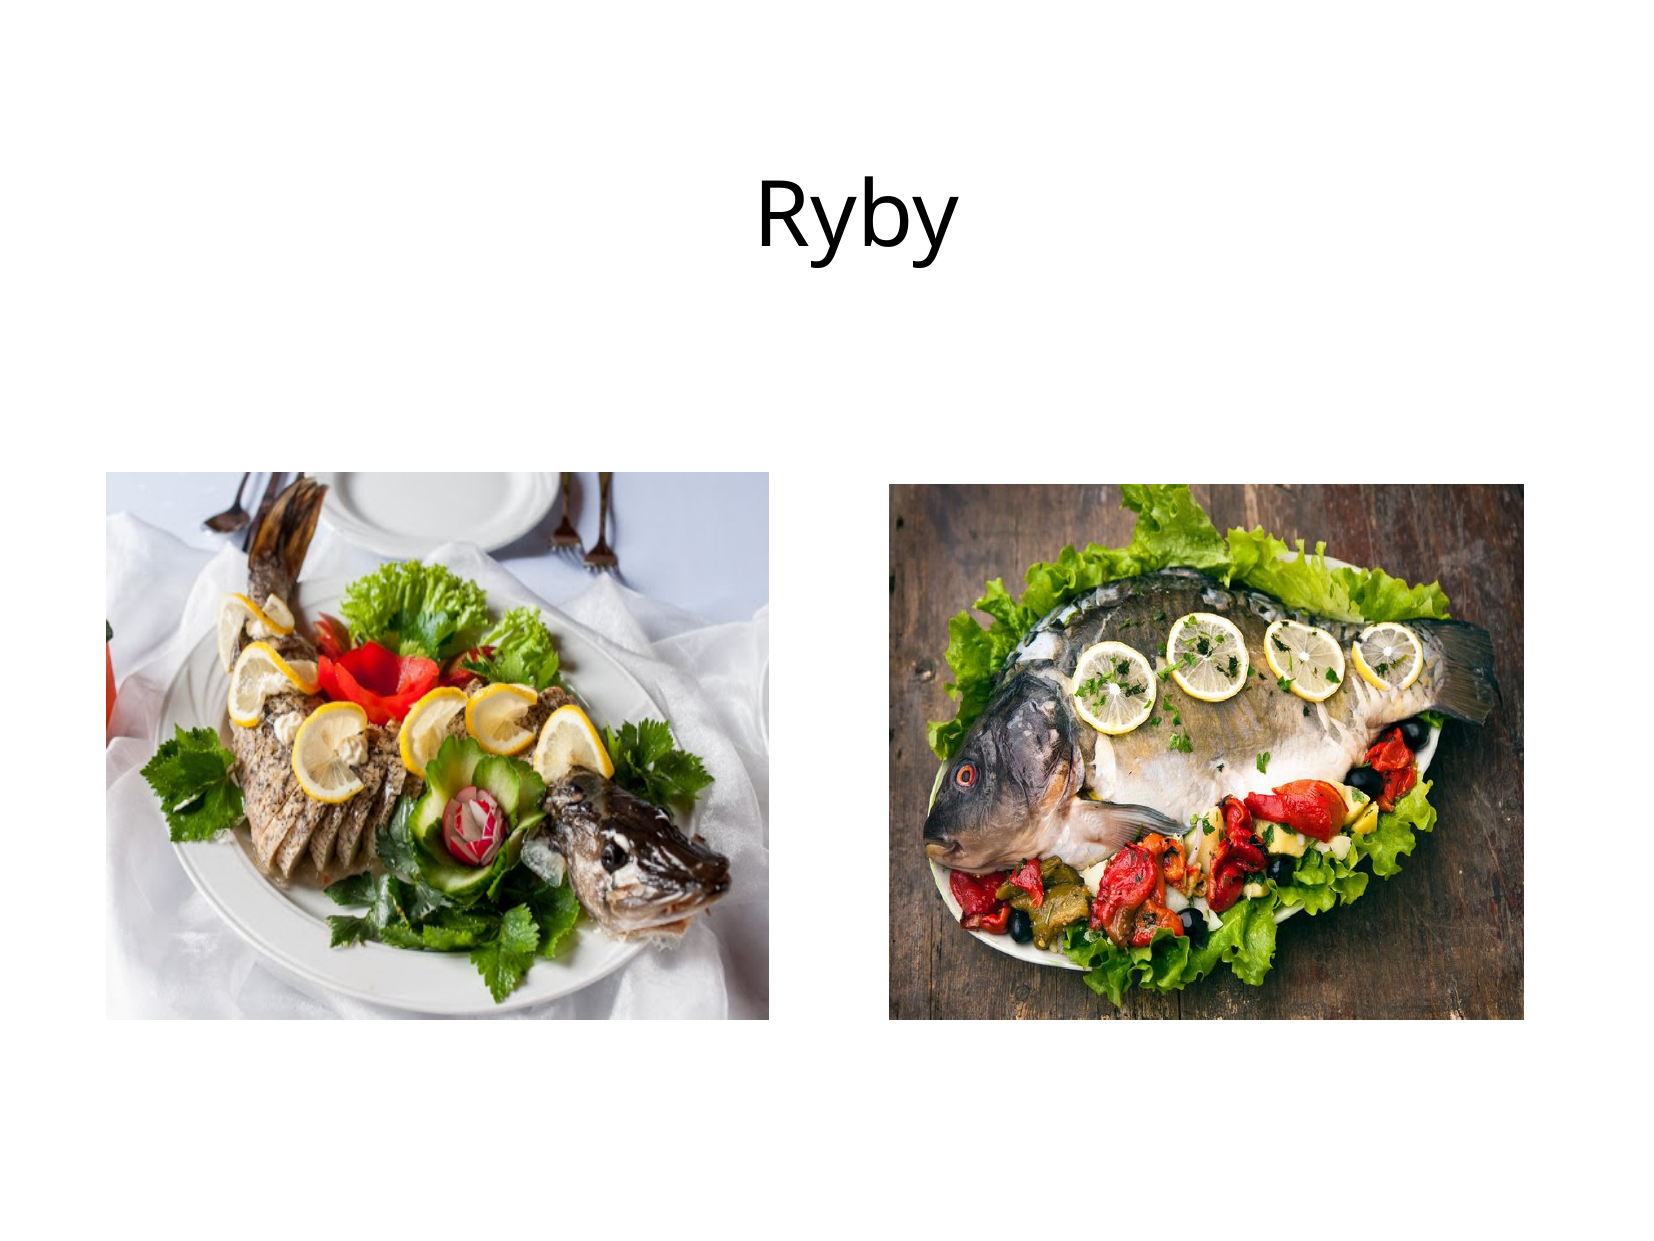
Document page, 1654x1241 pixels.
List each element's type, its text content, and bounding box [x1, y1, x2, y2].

picture [106, 472, 769, 1020]
picture [889, 484, 1524, 1020]
title Ryby [153, 76, 1560, 343]
